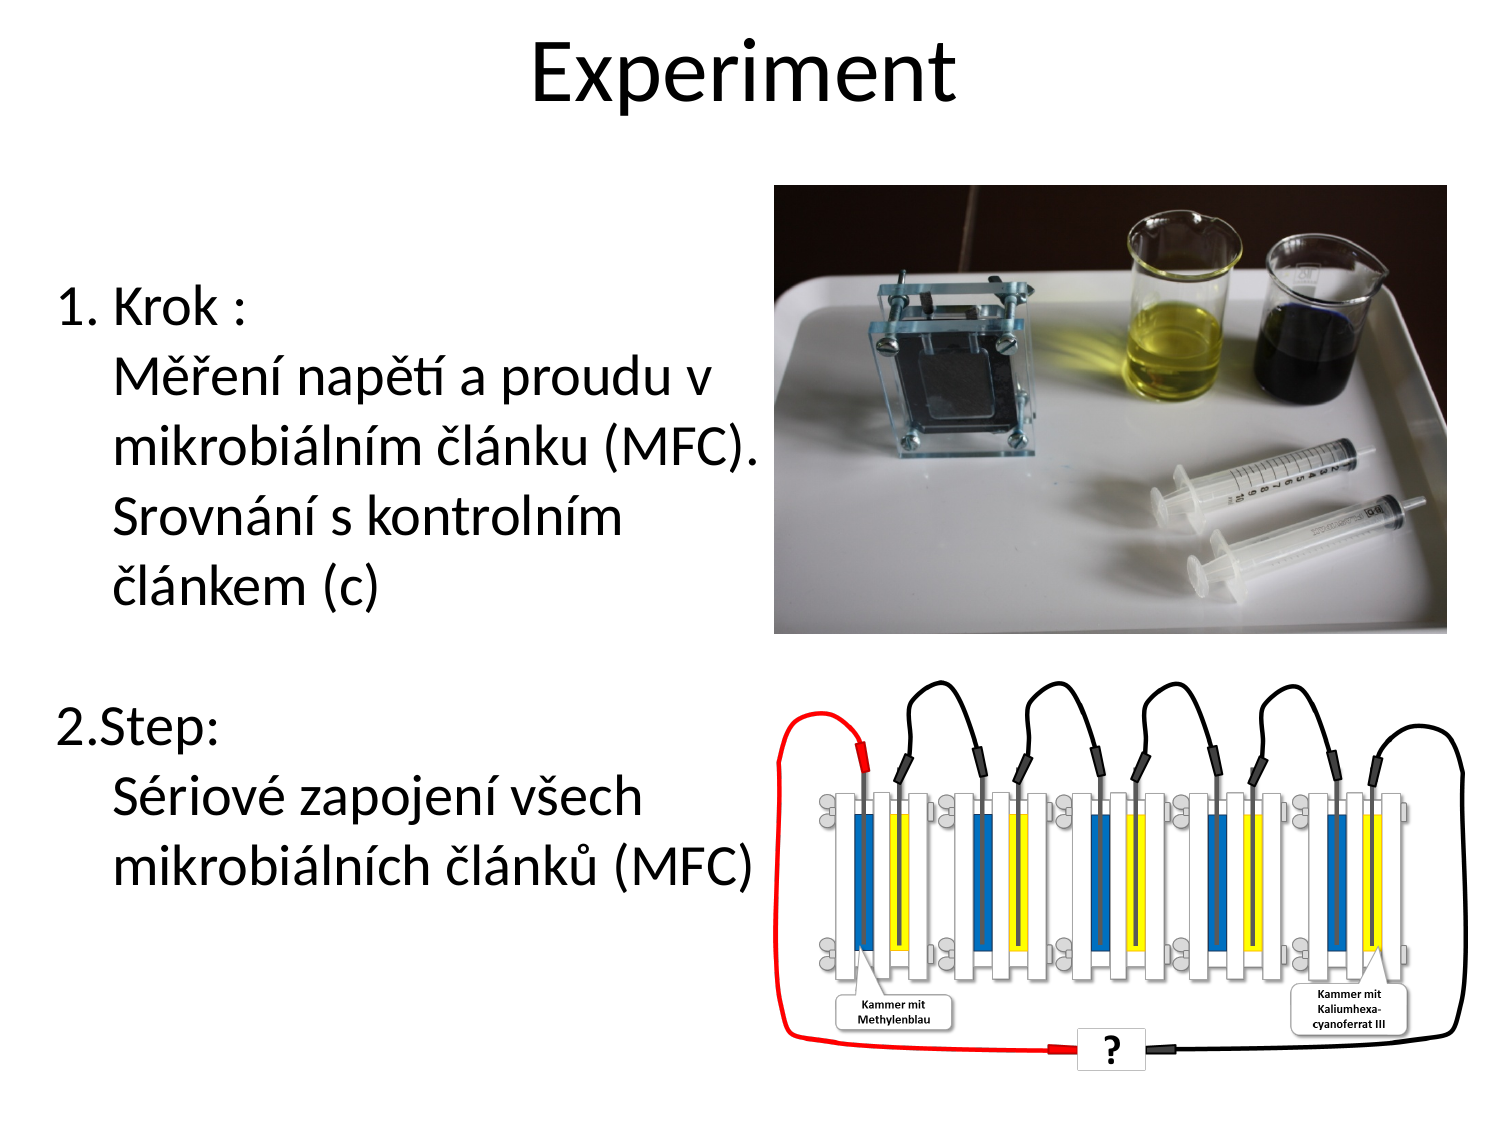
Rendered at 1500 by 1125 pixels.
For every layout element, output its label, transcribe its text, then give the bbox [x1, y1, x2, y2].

text_box 1. Krok : Měření napětí a proudu v mikrobiálním článku (MFC). Srovnání s kontrolním článkem (c) Step: Sériové zapojení všech mikrobiálních článků (MFC) [41, 259, 786, 906]
title Experiment [69, 1, 1420, 129]
picture [774, 185, 1447, 634]
picture [773, 680, 1468, 1100]
